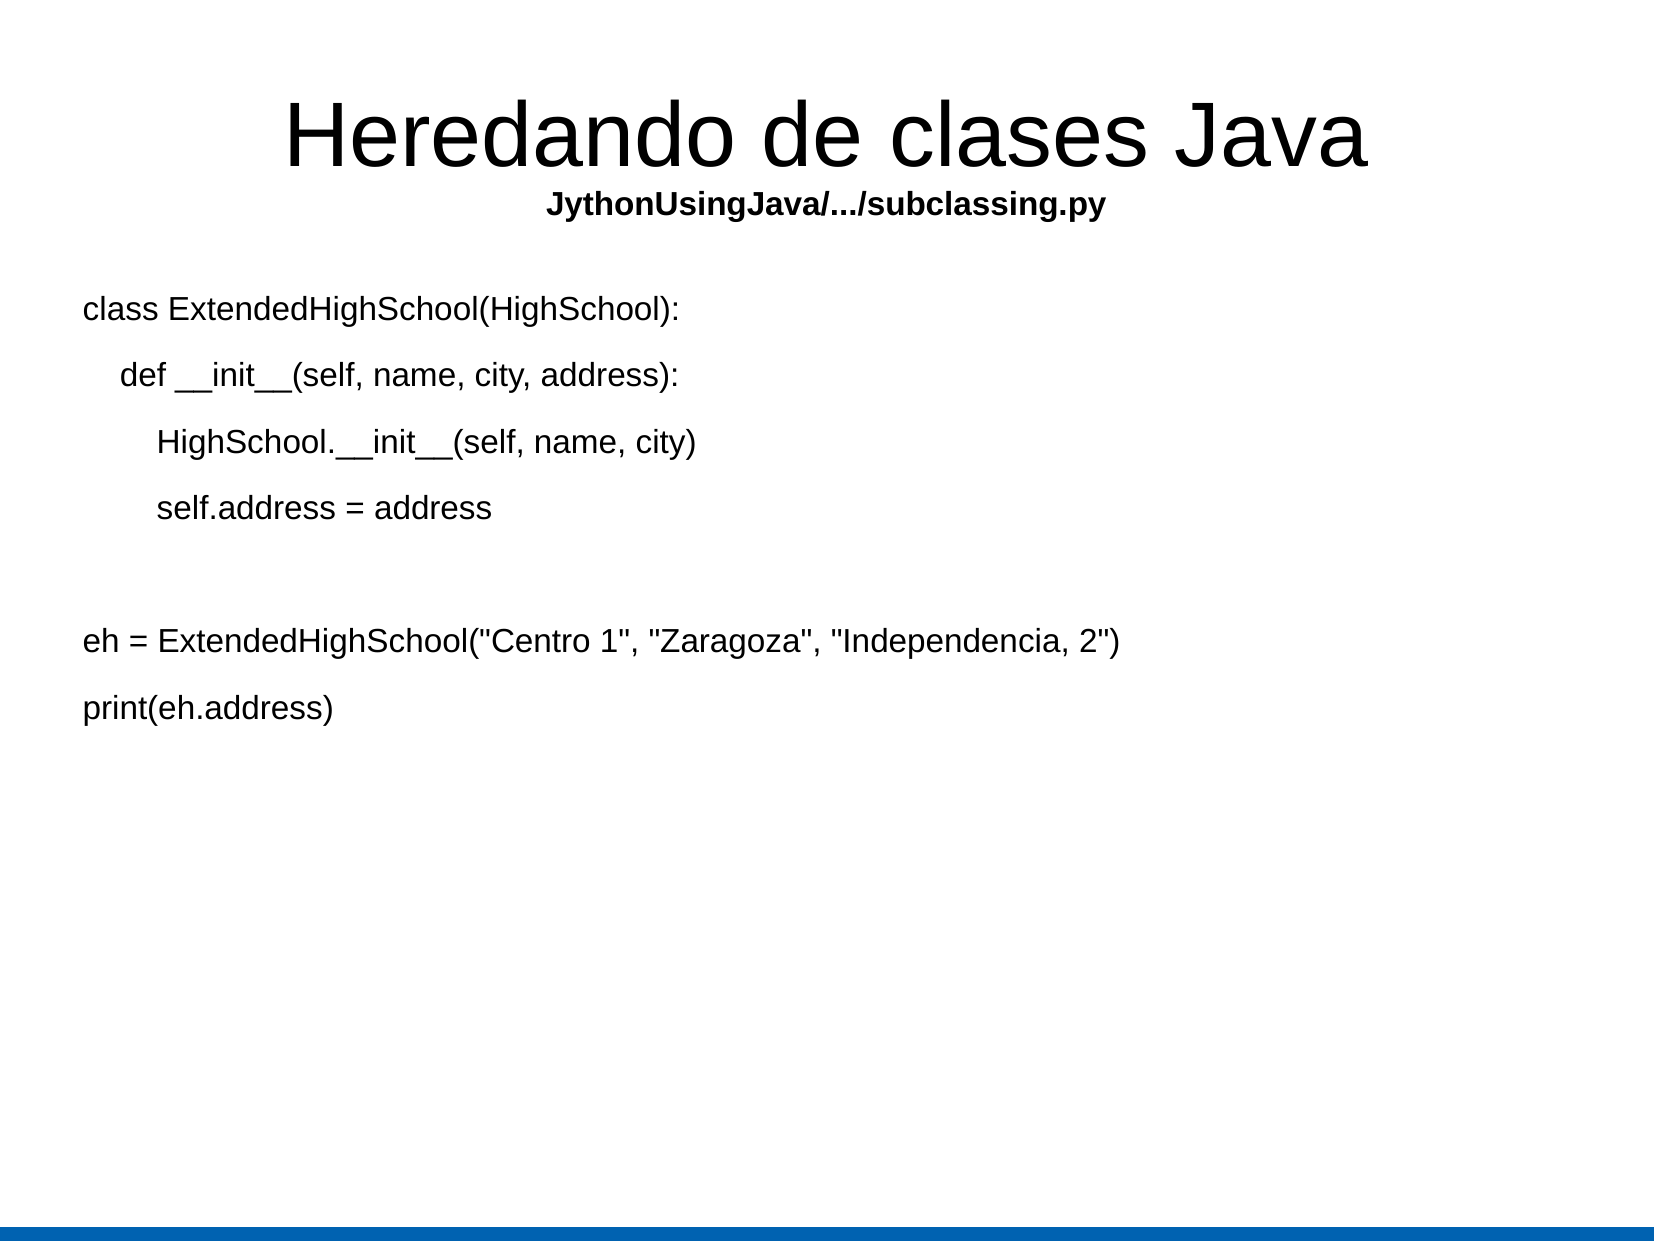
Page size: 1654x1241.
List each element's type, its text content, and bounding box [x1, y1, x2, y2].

title Heredando de clases Java JythonUsingJava/.../subclassing.py [82, 49, 1571, 257]
list class ExtendedHighSchool(HighSchool): def __init__(self, name, city, address): HighSchool.__init__(self, name, city) self.address = address eh = ExtendedHighSchool("Centro 1", "Zaragoza", "Independencia, 2") print(eh.address) [82, 290, 1571, 1109]
